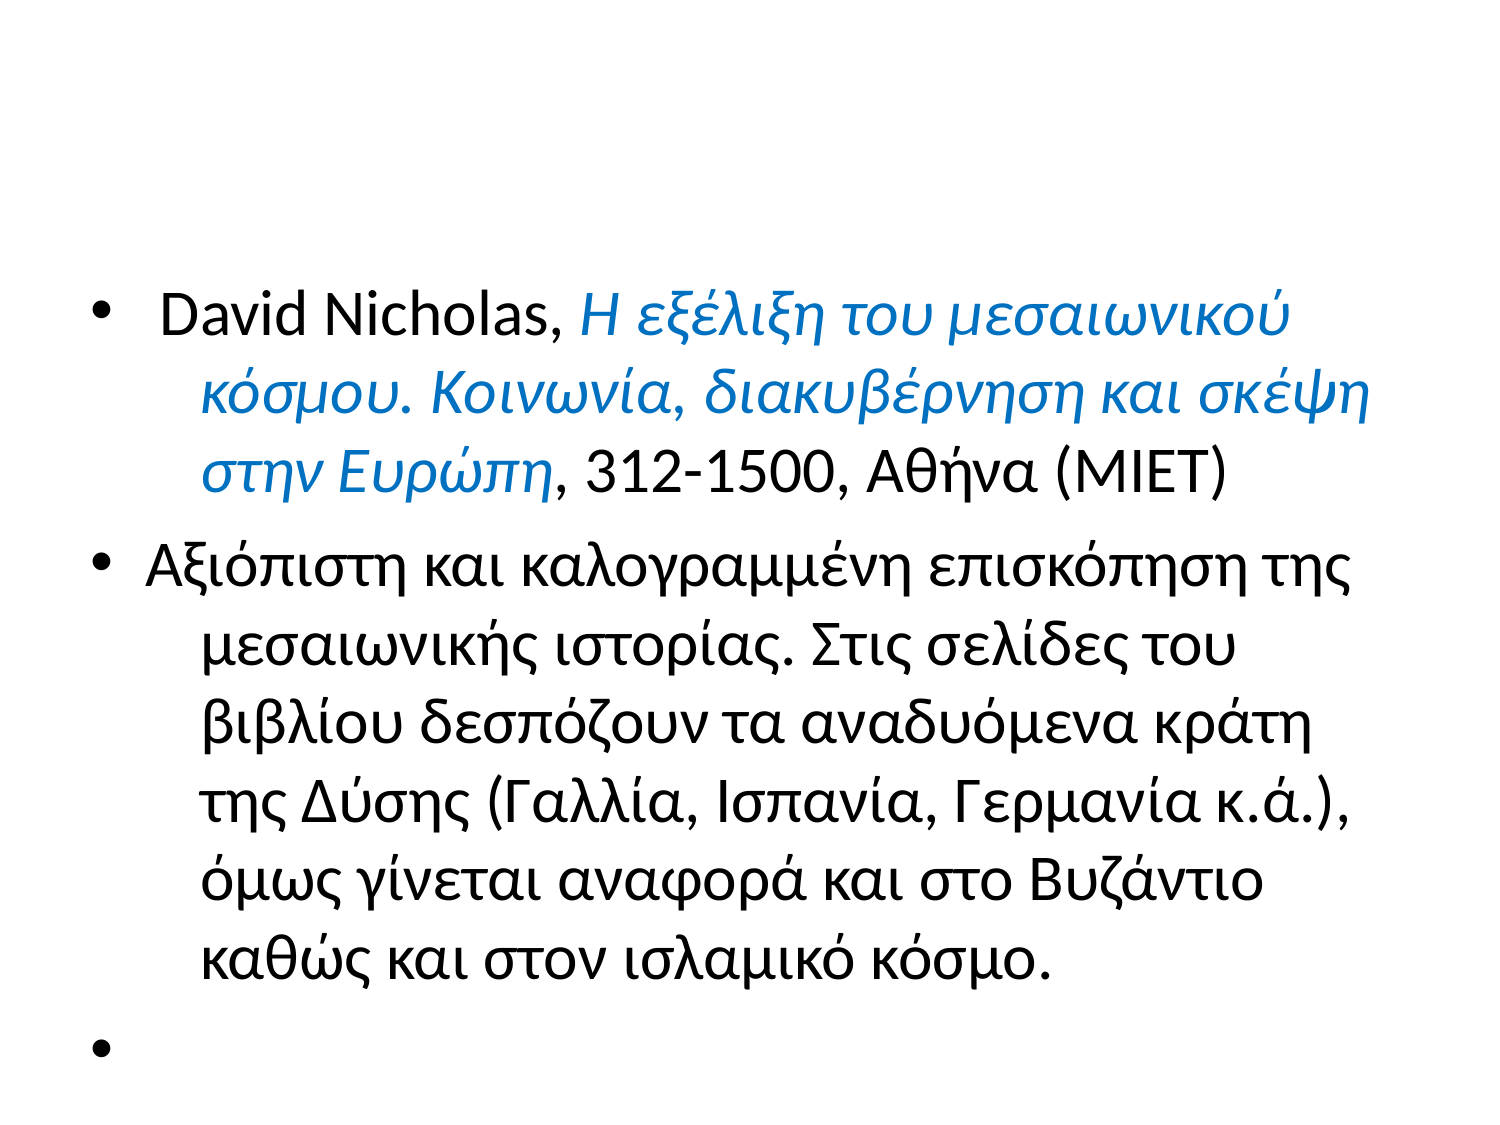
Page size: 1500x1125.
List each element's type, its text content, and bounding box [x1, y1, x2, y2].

list David Nicholas, Η εξέλιξη του μεσαιωνικού κόσμου. Κοινωνία, διακυβέρνηση και σκέψη στην Ευρώπη, 312-1500, Αθήνα (ΜΙΕΤ) Αξιόπιστη και καλογραμμένη επισκόπηση της μεσαιωνικής ιστορίας. Στις σελίδες του βιβλίου δεσπόζουν τα αναδυόμενα κράτη της Δύσης (Γαλλία, Ισπανία, Γερμανία κ.ά.), όμως γίνεται αναφορά και στο Βυζάντιο καθώς και στον ισλαμικό κόσμο. [75, 262, 1426, 1005]
